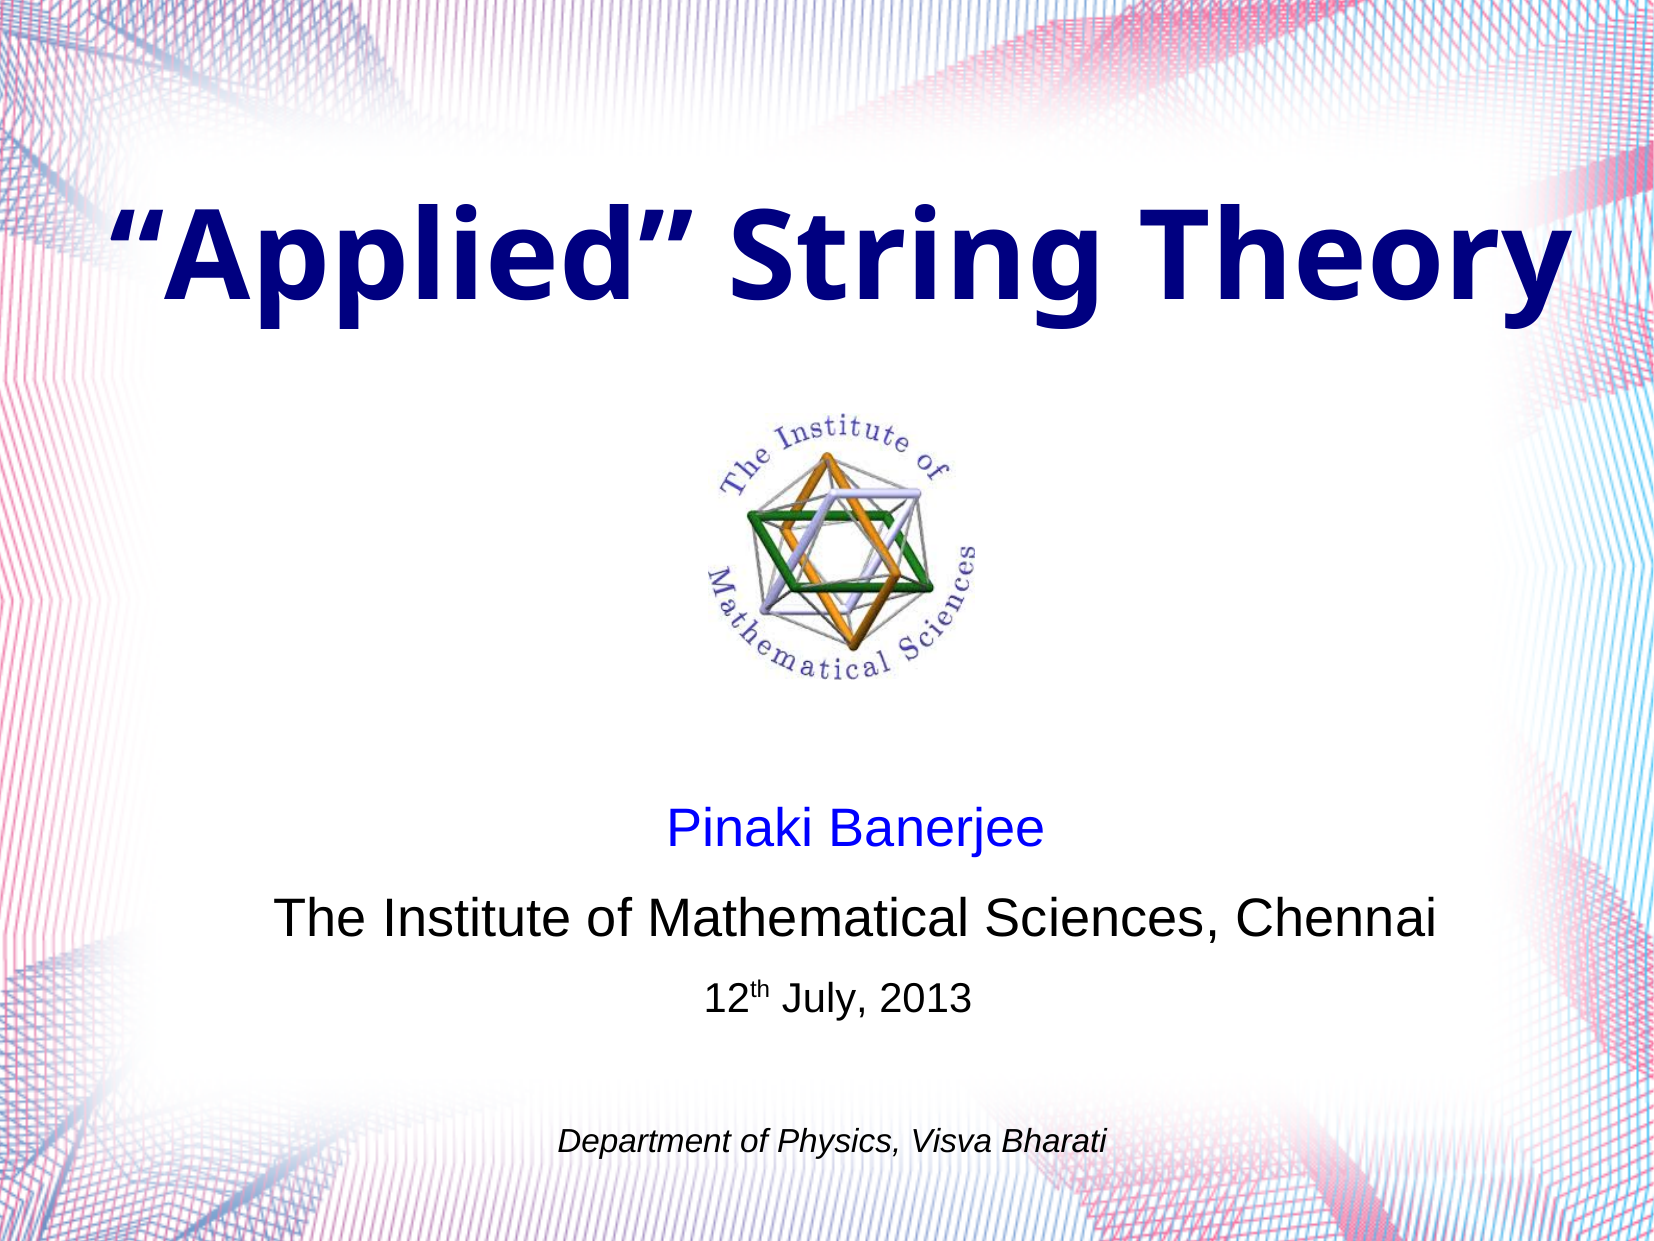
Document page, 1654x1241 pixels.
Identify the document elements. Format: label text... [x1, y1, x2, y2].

picture [0, 0, 1654, 1241]
list Pinaki Banerjee The Institute of Mathematical Sciences, Chennai [88, 797, 1553, 975]
list 12th July, 2013 [561, 974, 1034, 1034]
title “Applied” String Theory [88, 147, 1595, 355]
list Department of Physics, Visva Bharati [295, 1122, 1300, 1182]
